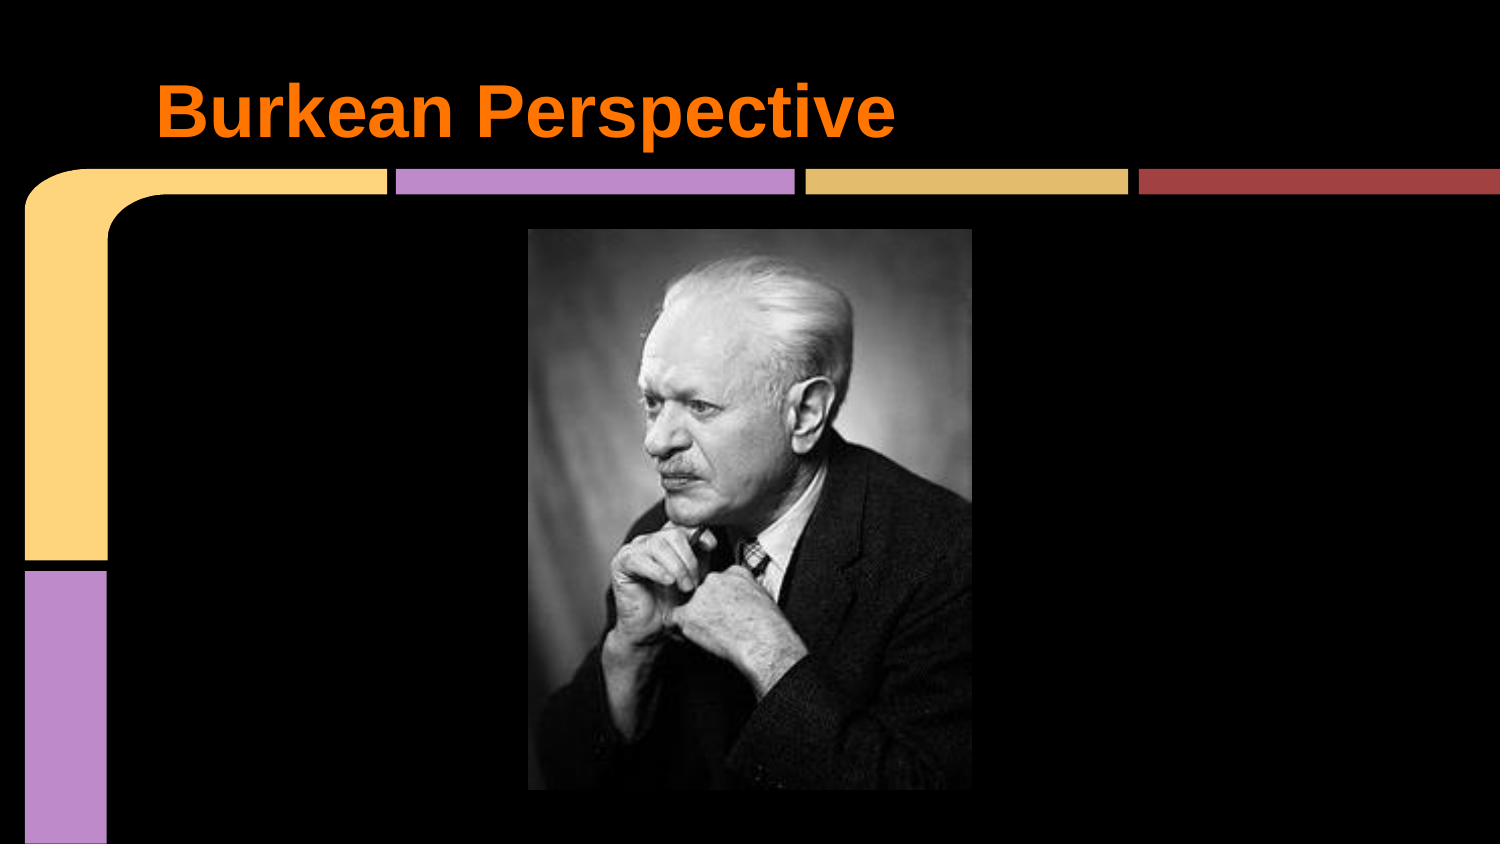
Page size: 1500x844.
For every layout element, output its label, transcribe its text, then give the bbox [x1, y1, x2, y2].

picture [528, 229, 972, 790]
title Burkean Perspective [140, 26, 1425, 168]
